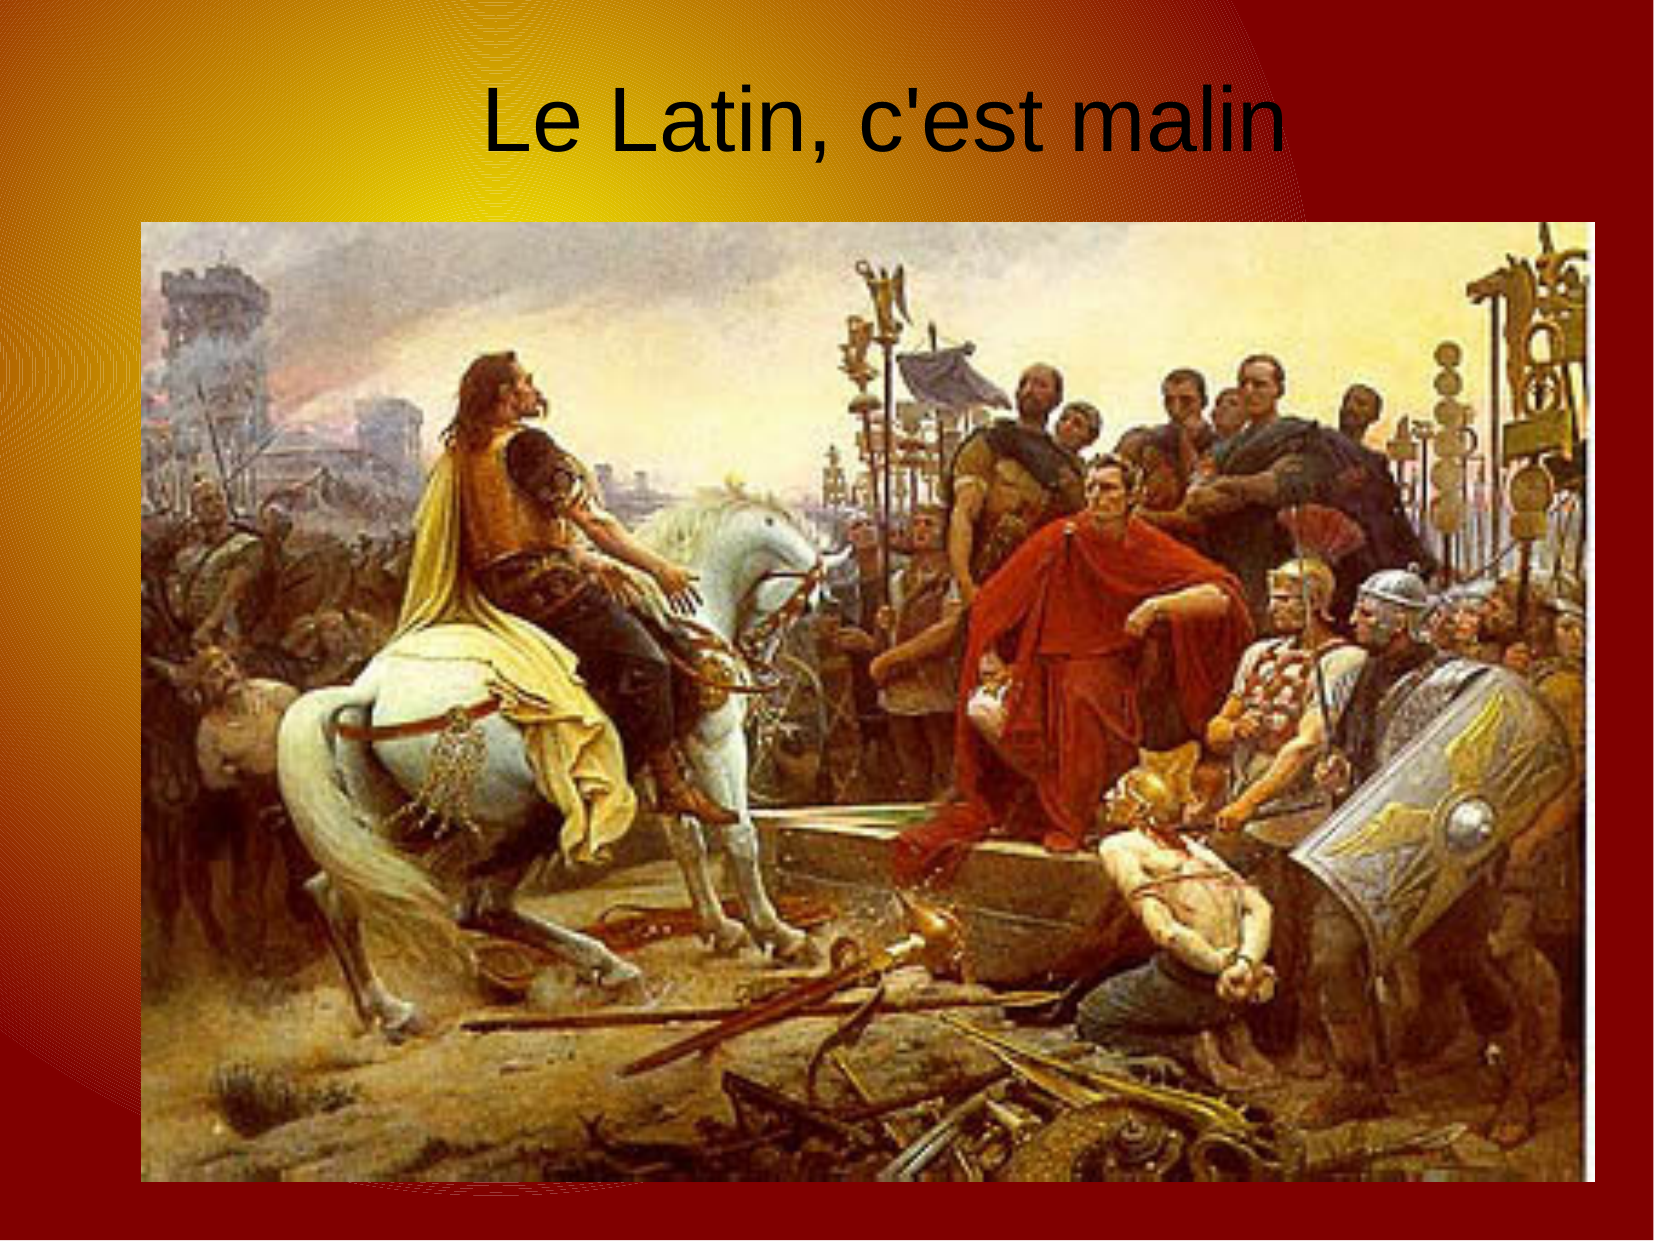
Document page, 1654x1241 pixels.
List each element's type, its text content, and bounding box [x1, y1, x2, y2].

picture [141, 222, 1595, 1182]
title Le Latin, c'est malin [141, 15, 1630, 223]
